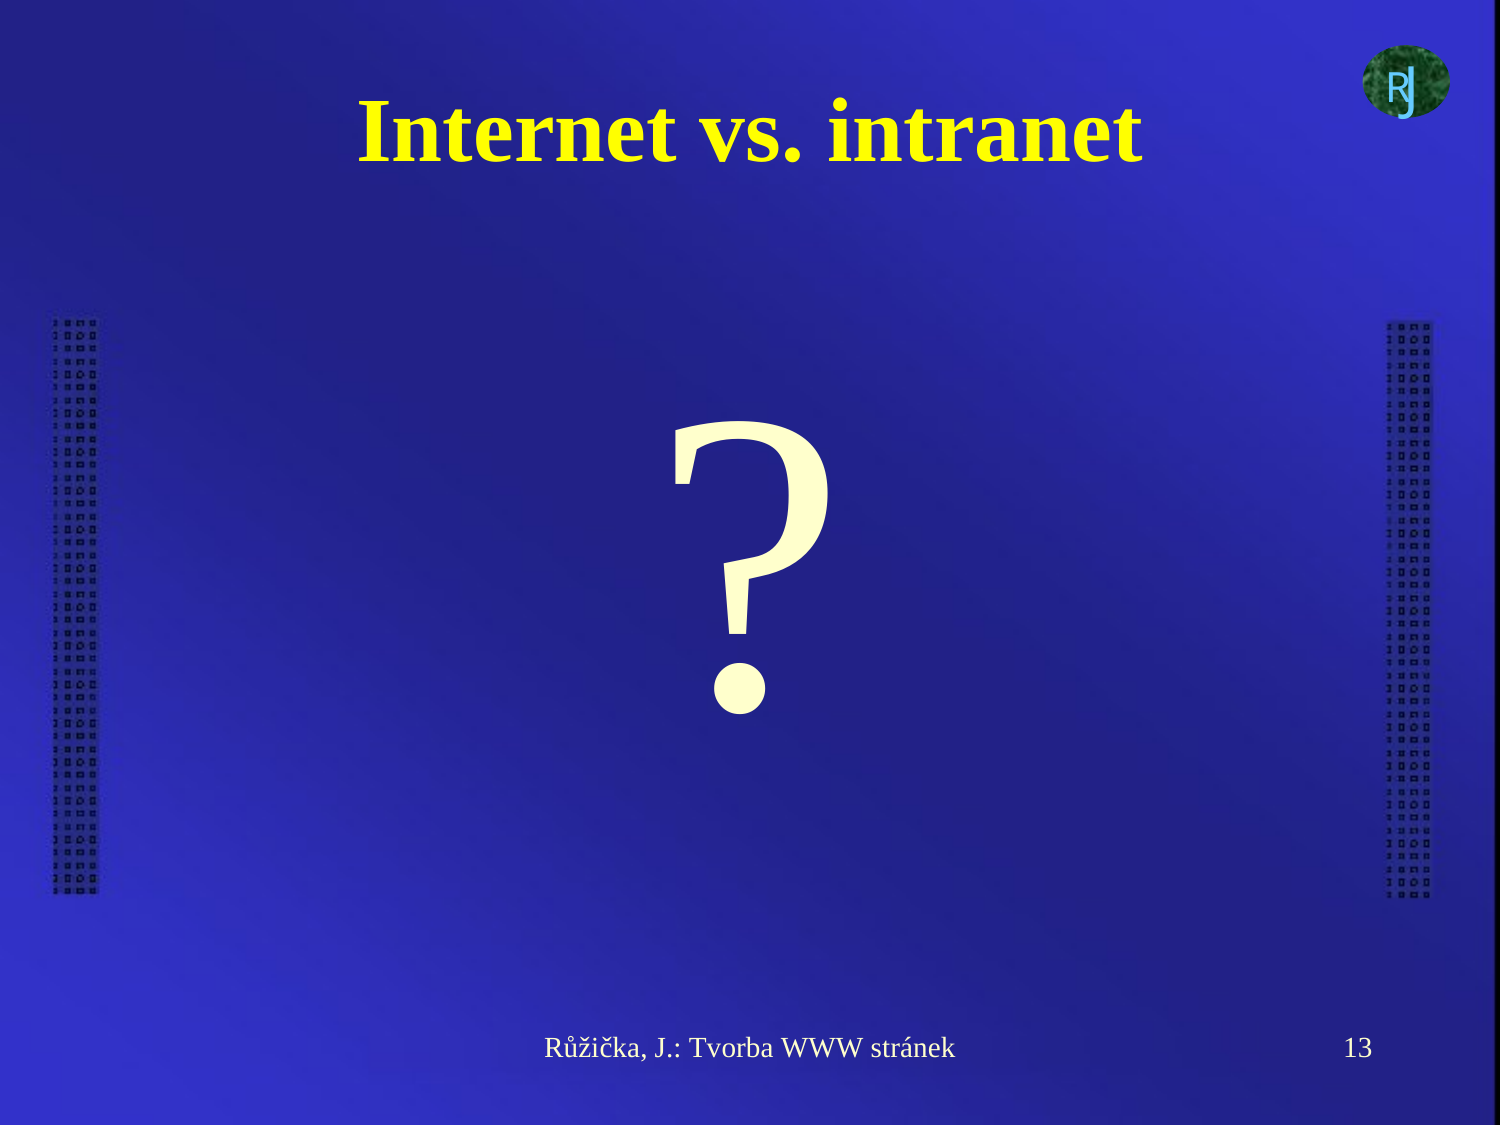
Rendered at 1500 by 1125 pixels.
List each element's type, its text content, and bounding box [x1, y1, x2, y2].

list ? [112, 324, 1388, 1000]
text_box [1362, 61, 1370, 102]
title Internet vs. intranet [112, 37, 1388, 225]
picture [0, 0, 1500, 1125]
text_box Růžička, J.: Tvorba WWW stránek [512, 1025, 988, 1101]
text_box J [1388, 39, 1451, 128]
text_box 31 [1074, 1025, 1388, 1101]
text_box R [1370, 50, 1433, 116]
